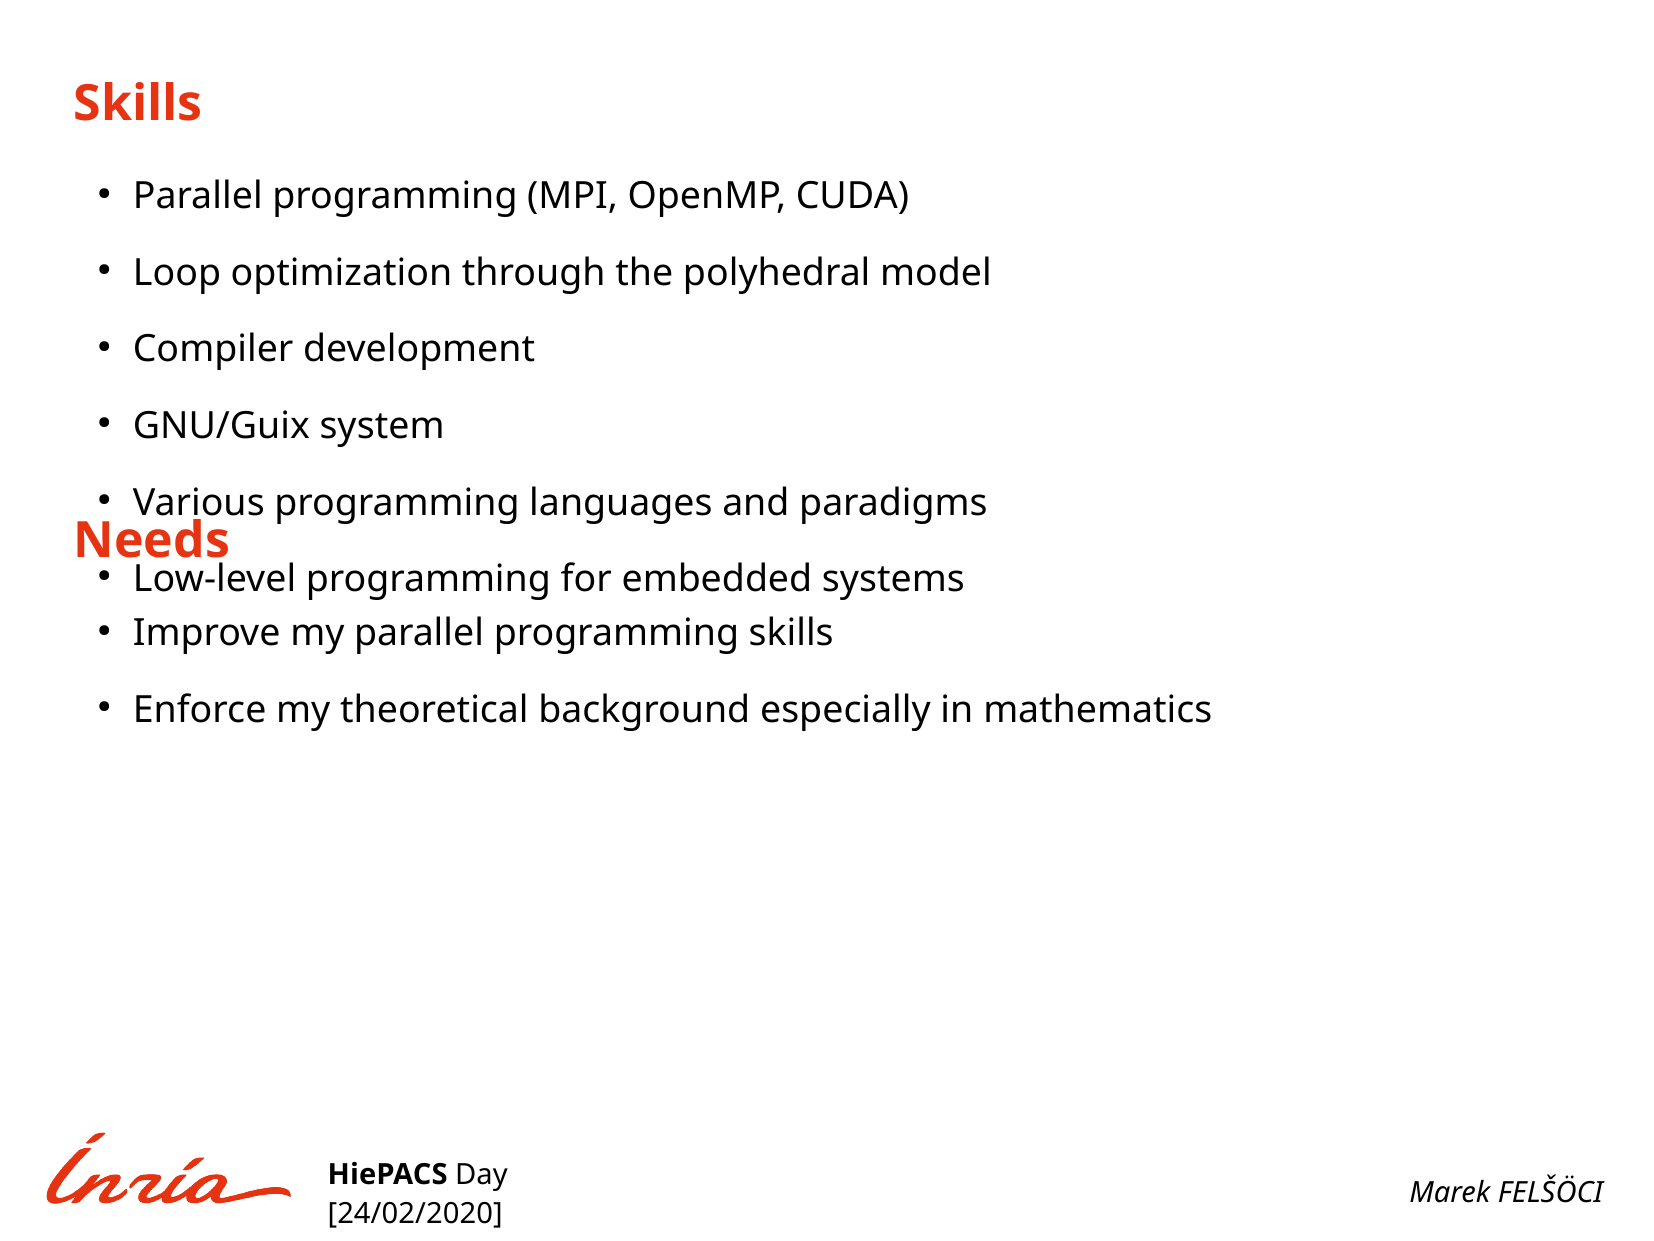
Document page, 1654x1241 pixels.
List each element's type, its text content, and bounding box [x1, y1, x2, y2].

text_box Needs [59, 496, 352, 562]
text_box Parallel programming (MPI, OpenMP, CUDA) Loop optimization through the polyhedral model Compiler development GNU/Guix system Various programming languages and paradigms Low-level programming for embedded systems [82, 135, 1558, 470]
text_box Skills [59, 59, 352, 124]
picture [35, 1121, 302, 1215]
text_box Improve my parallel programming skills Enforce my theoretical background especially in mathematics [82, 572, 1558, 723]
